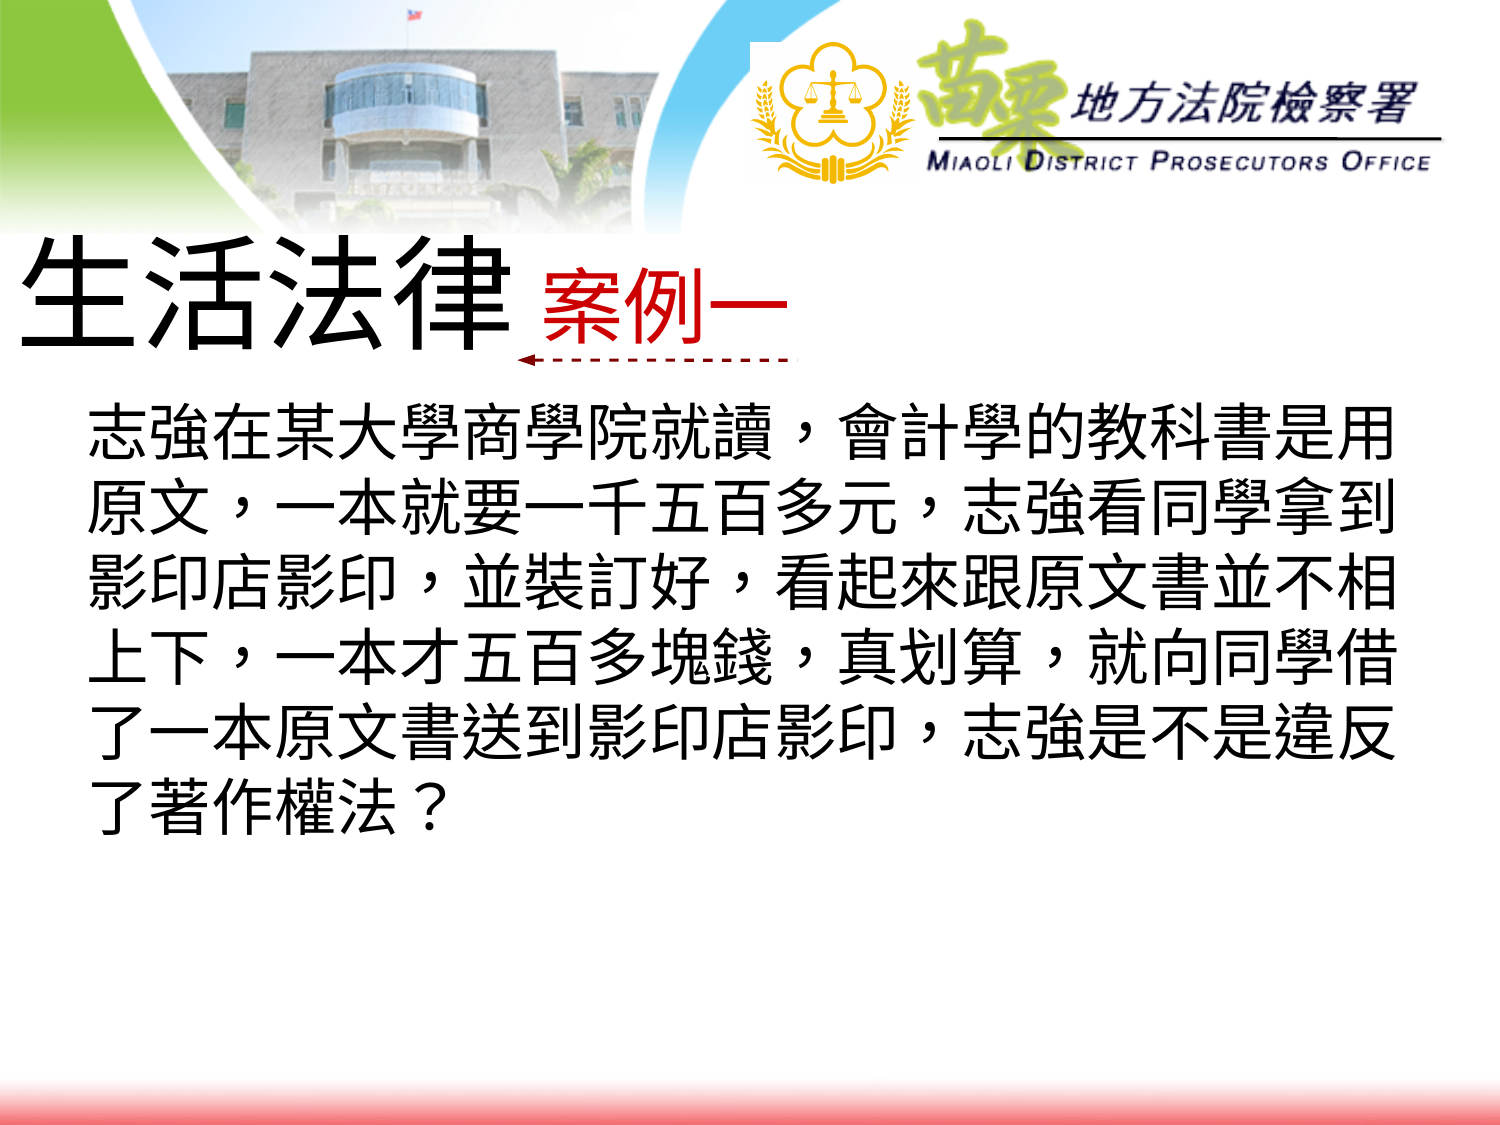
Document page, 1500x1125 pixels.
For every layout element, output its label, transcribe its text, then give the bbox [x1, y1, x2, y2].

text_box 志強在某大學商學院就讀，會計學的教科書是用原文，一本就要一千五百多元，志強看同學拿到影印店影印，並裝訂好，看起來跟原文書並不相上下，一本才五百多塊錢，真划算，就向同學借了一本原文書送到影印店影印，志強是不是違反了著作權法？ [72, 386, 1428, 850]
text_box 生活法律 [0, 208, 531, 374]
picture [0, 1026, 1500, 1125]
text_box 案例一 [531, 247, 805, 362]
